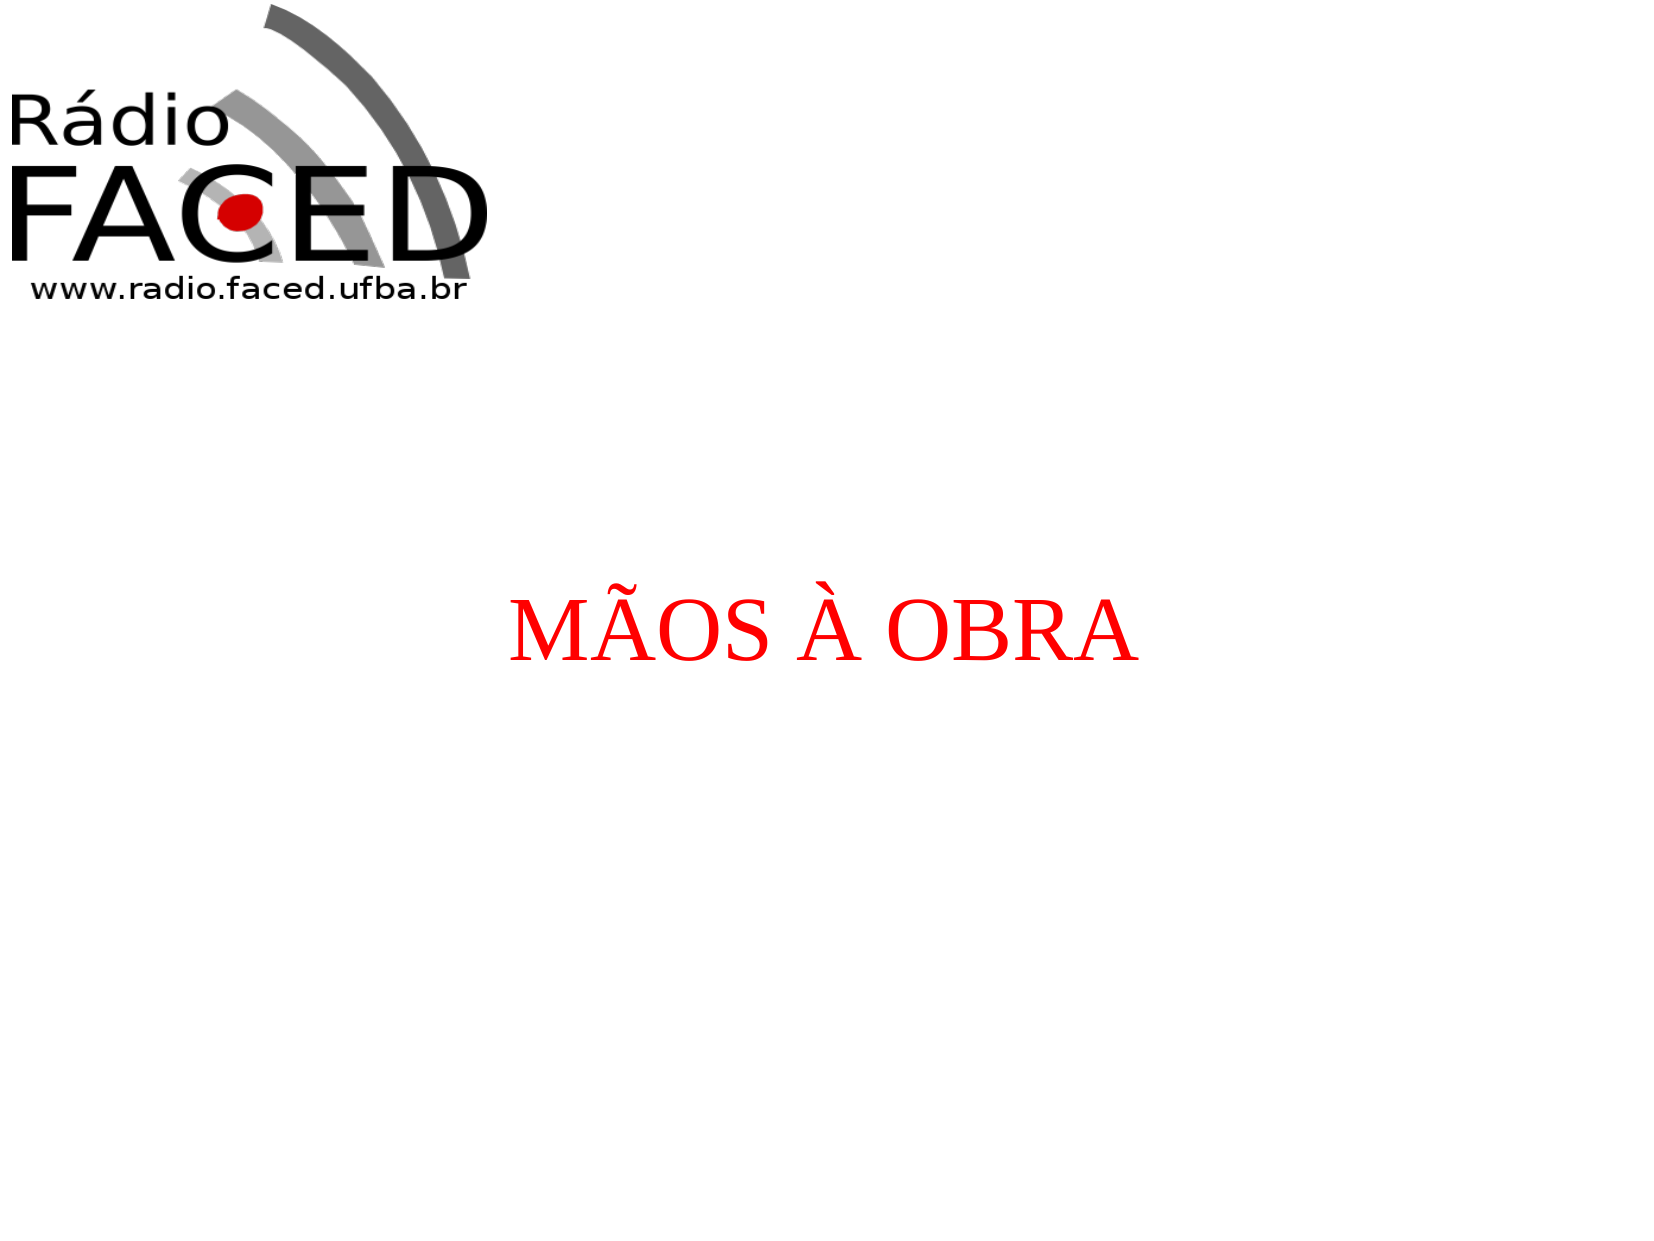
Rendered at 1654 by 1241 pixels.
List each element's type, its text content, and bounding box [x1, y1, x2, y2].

picture [12, 4, 487, 306]
title MÃOS À OBRA [118, 526, 1531, 734]
